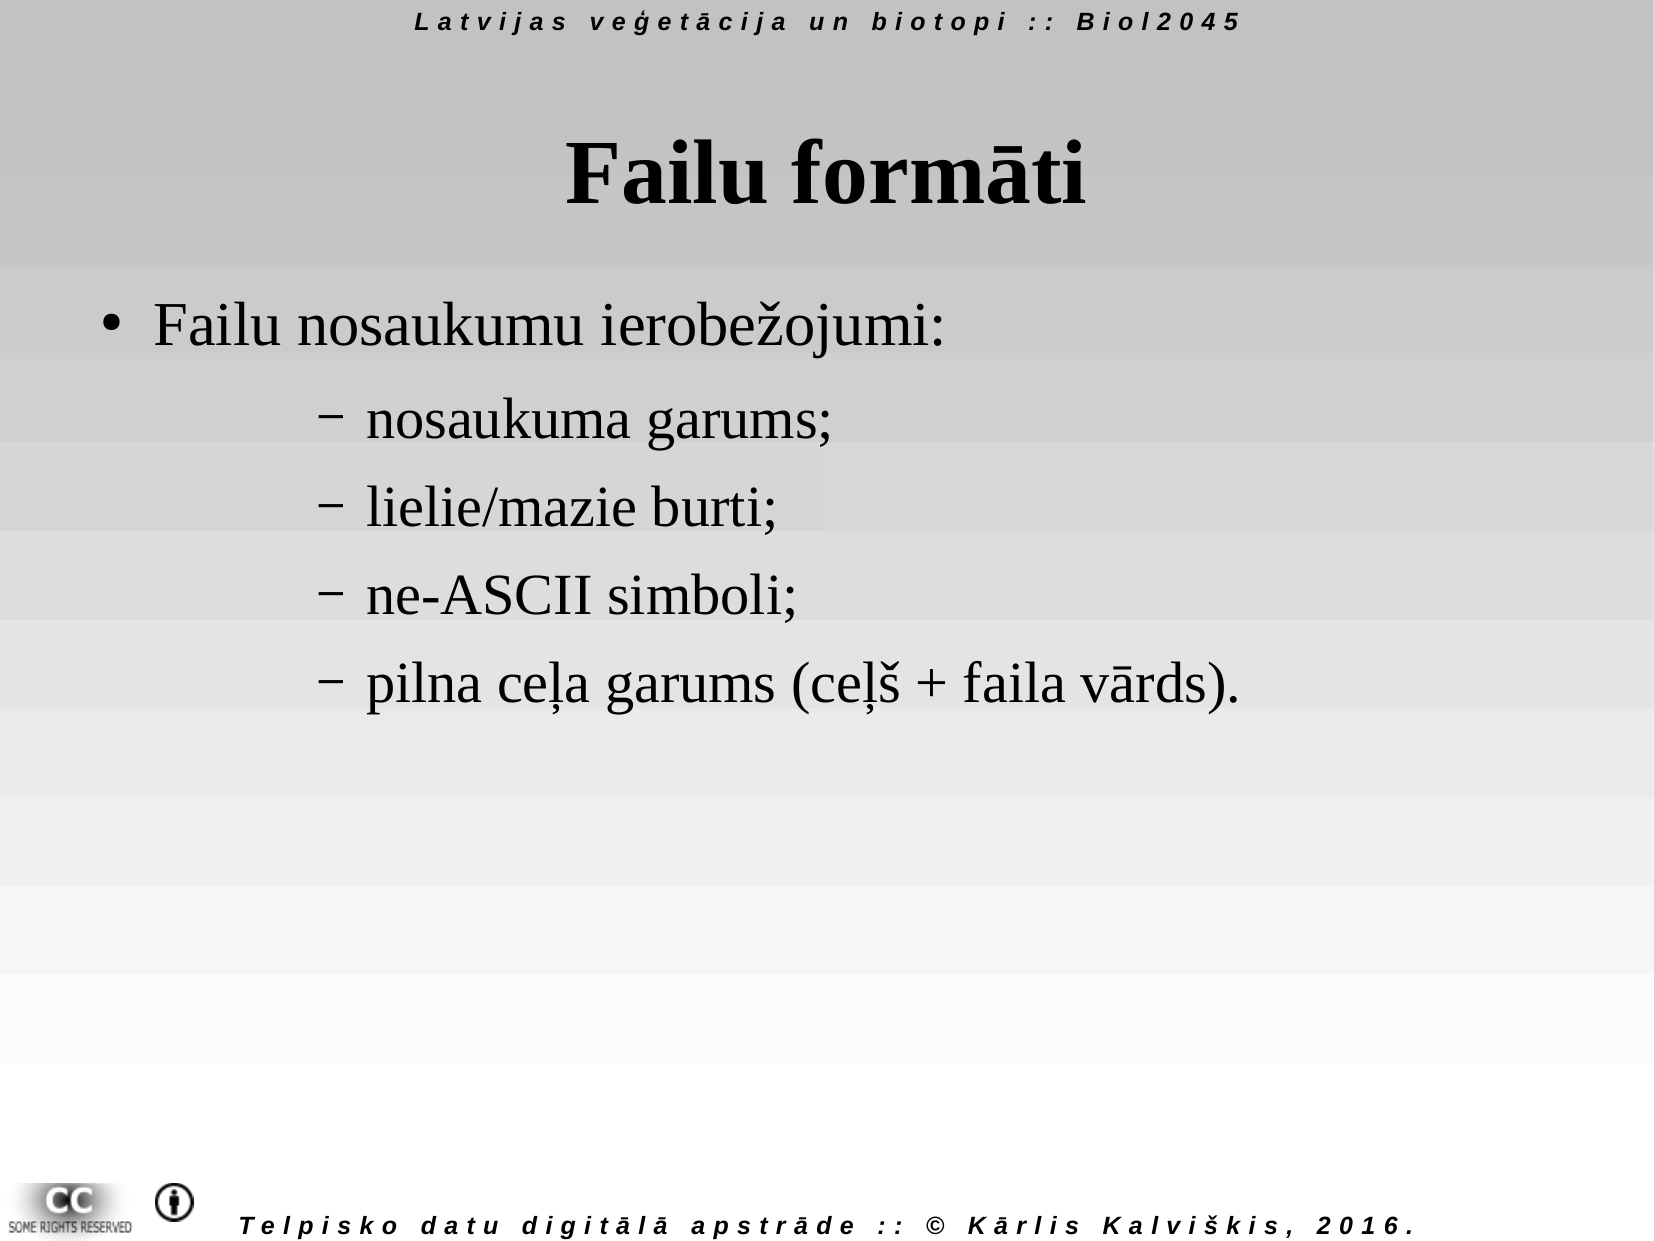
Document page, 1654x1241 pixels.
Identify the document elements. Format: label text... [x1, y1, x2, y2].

title Failu formāti [29, 49, 1625, 296]
picture [0, 0, 1654, 1241]
list Failu nosaukumu ierobežojumi: nosaukuma garums; lielie/mazie burti; ne-ASCII simboli; pilna ceļa garums (ceļš + faila vārds). [82, 289, 1571, 1098]
